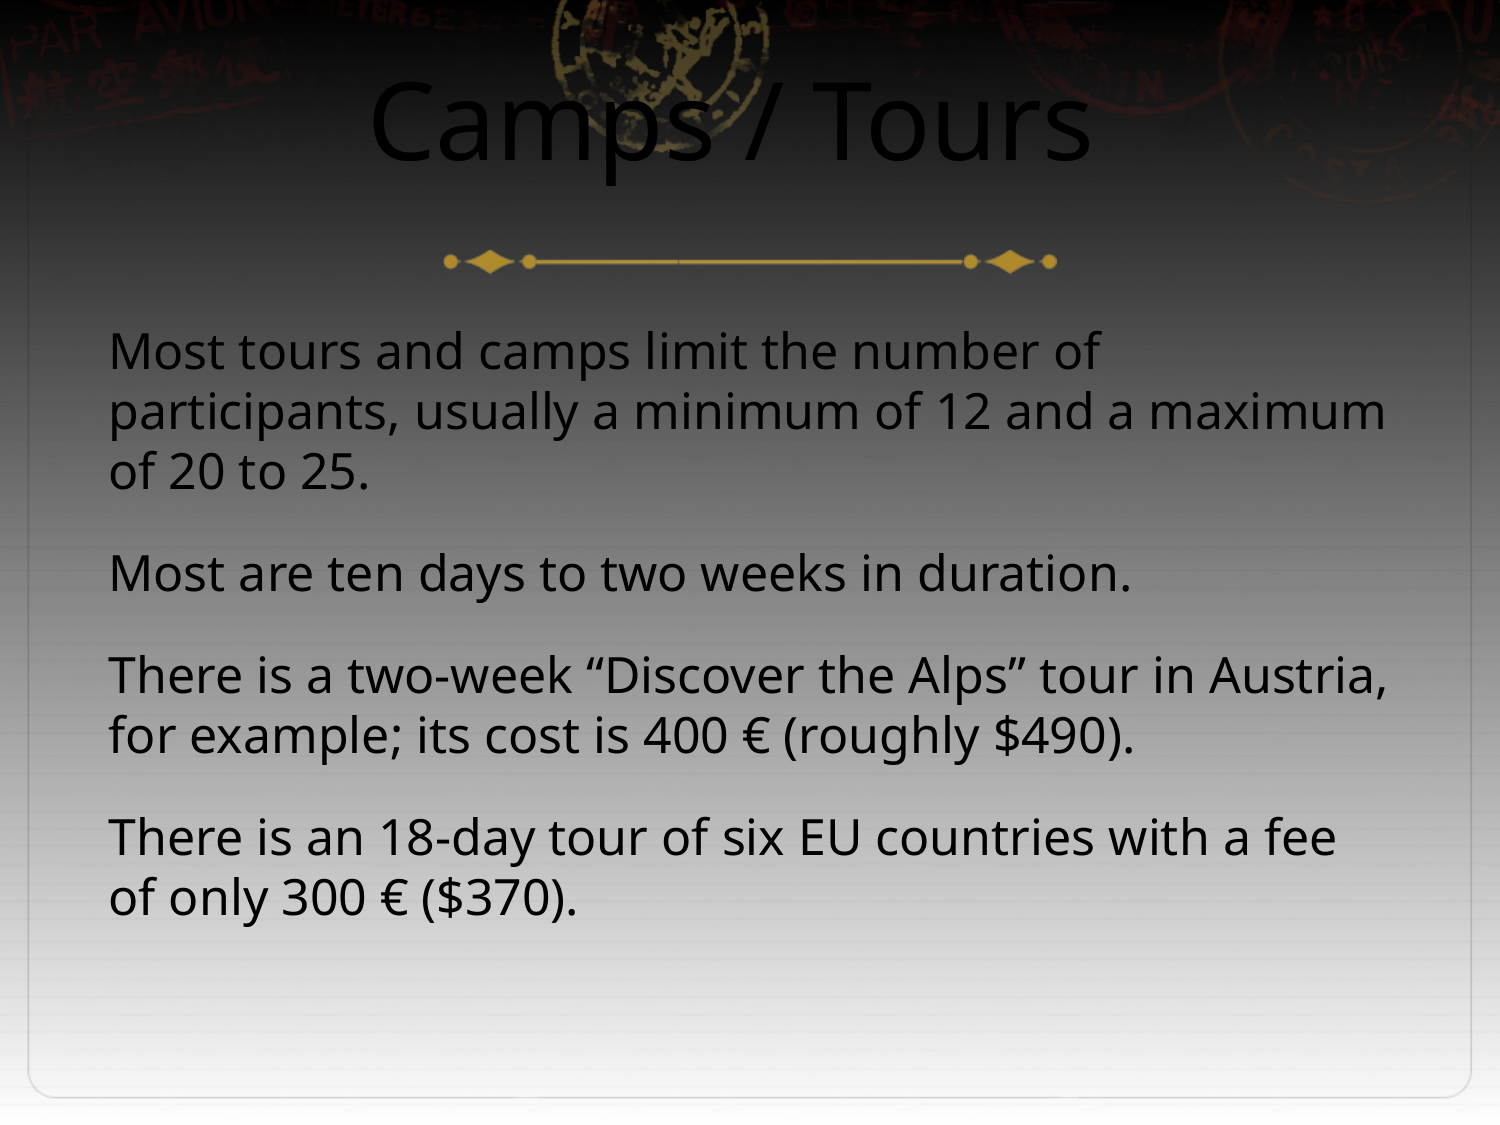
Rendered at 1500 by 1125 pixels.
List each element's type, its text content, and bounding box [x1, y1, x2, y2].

title Camps / Tours [74, 45, 1387, 233]
list Most tours and camps limit the number of participants, usually a minimum of 12 and a maximum of 20 to 25. Most are ten days to two weeks in duration. There is a two-week “Discover the Alps” tour in Austria, for example; its cost is 400 € (roughly $490). There is an 18-day tour of six EU countries with a fee of only 300 € ($370). [93, 312, 1407, 988]
picture [0, 0, 1500, 1125]
